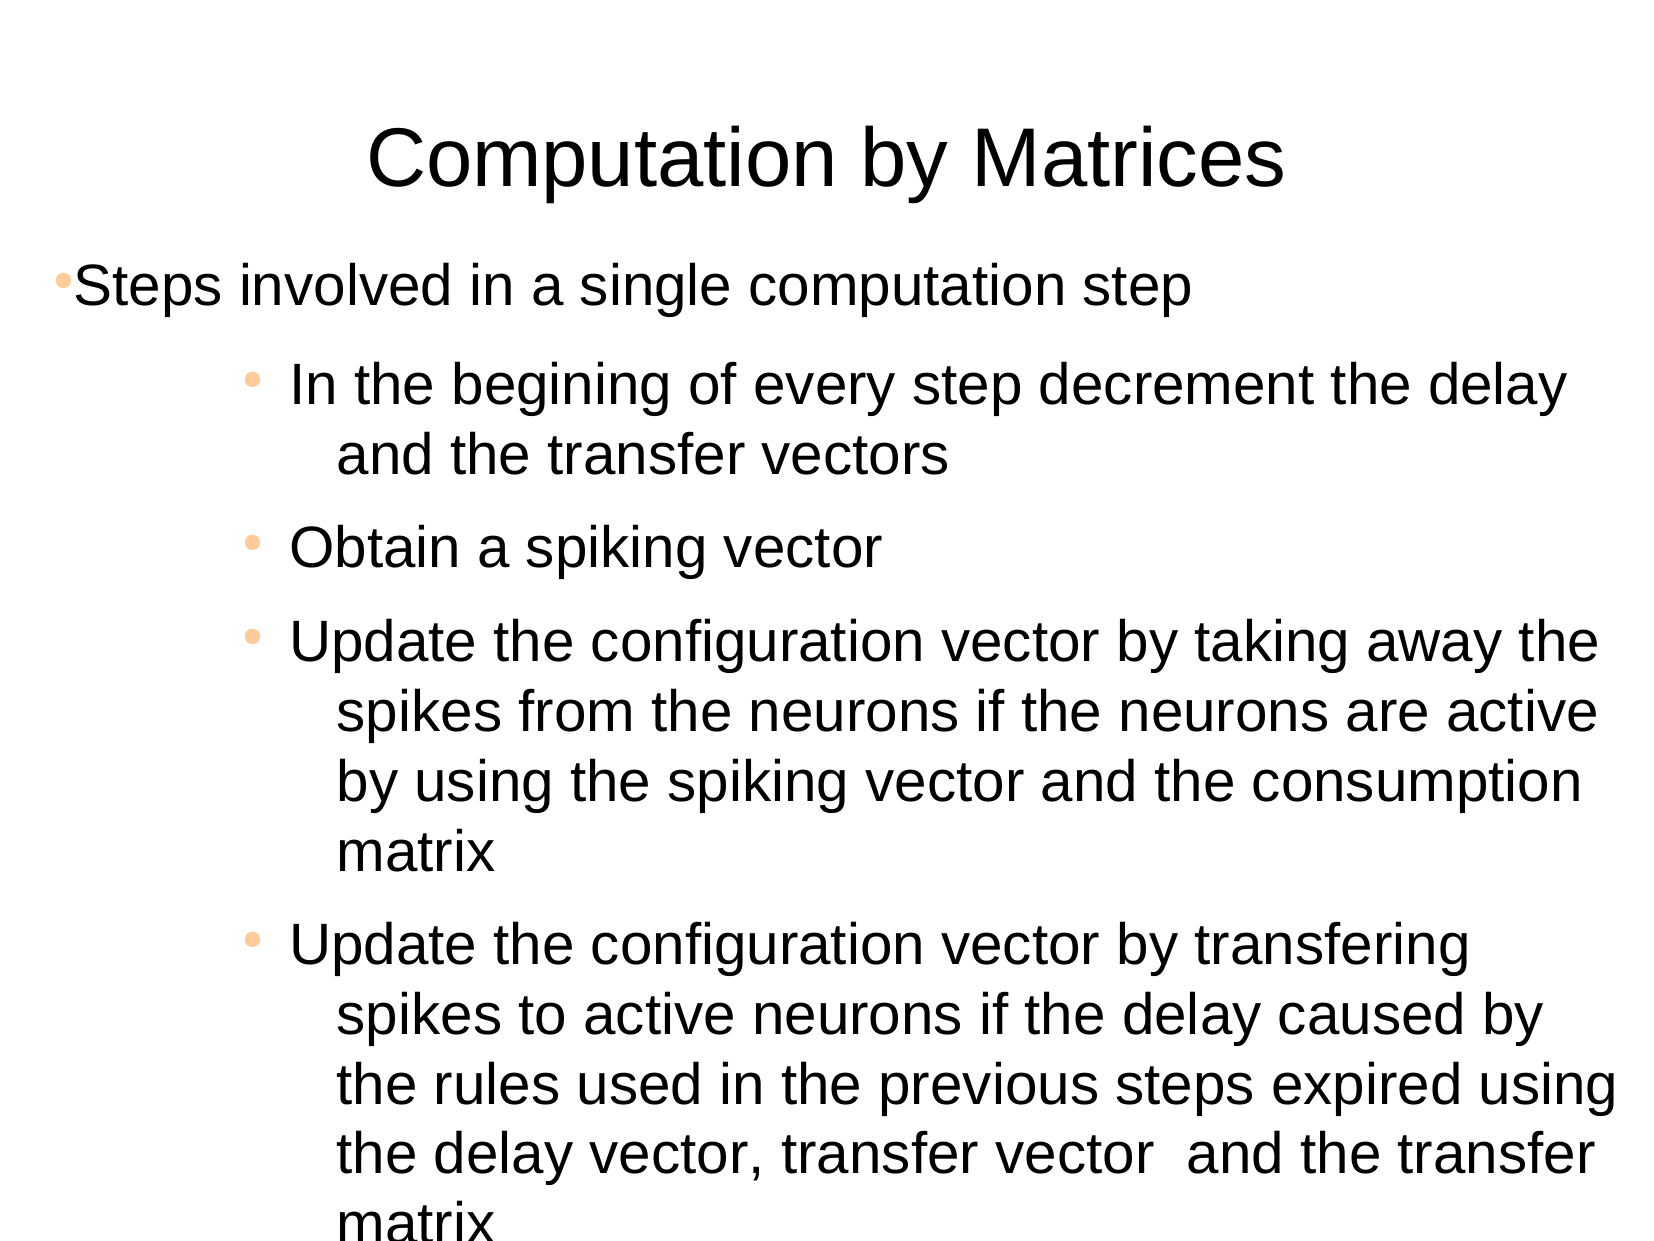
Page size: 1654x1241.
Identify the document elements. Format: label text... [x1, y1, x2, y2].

list Steps involved in a single computation step In the begining of every step decrement the delay and the transfer vectors Obtain a spiking vector Update the configuration vector by taking away the spikes from the neurons if the neurons are active by using the spiking vector and the consumption matrix Update the configuration vector by transfering spikes to active neurons if the delay caused by the rules used in the previous steps expired using the delay vector, transfer vector and the transfer matrix [53, 147, 1625, 1241]
title Computation by Matrices [82, 49, 1571, 147]
